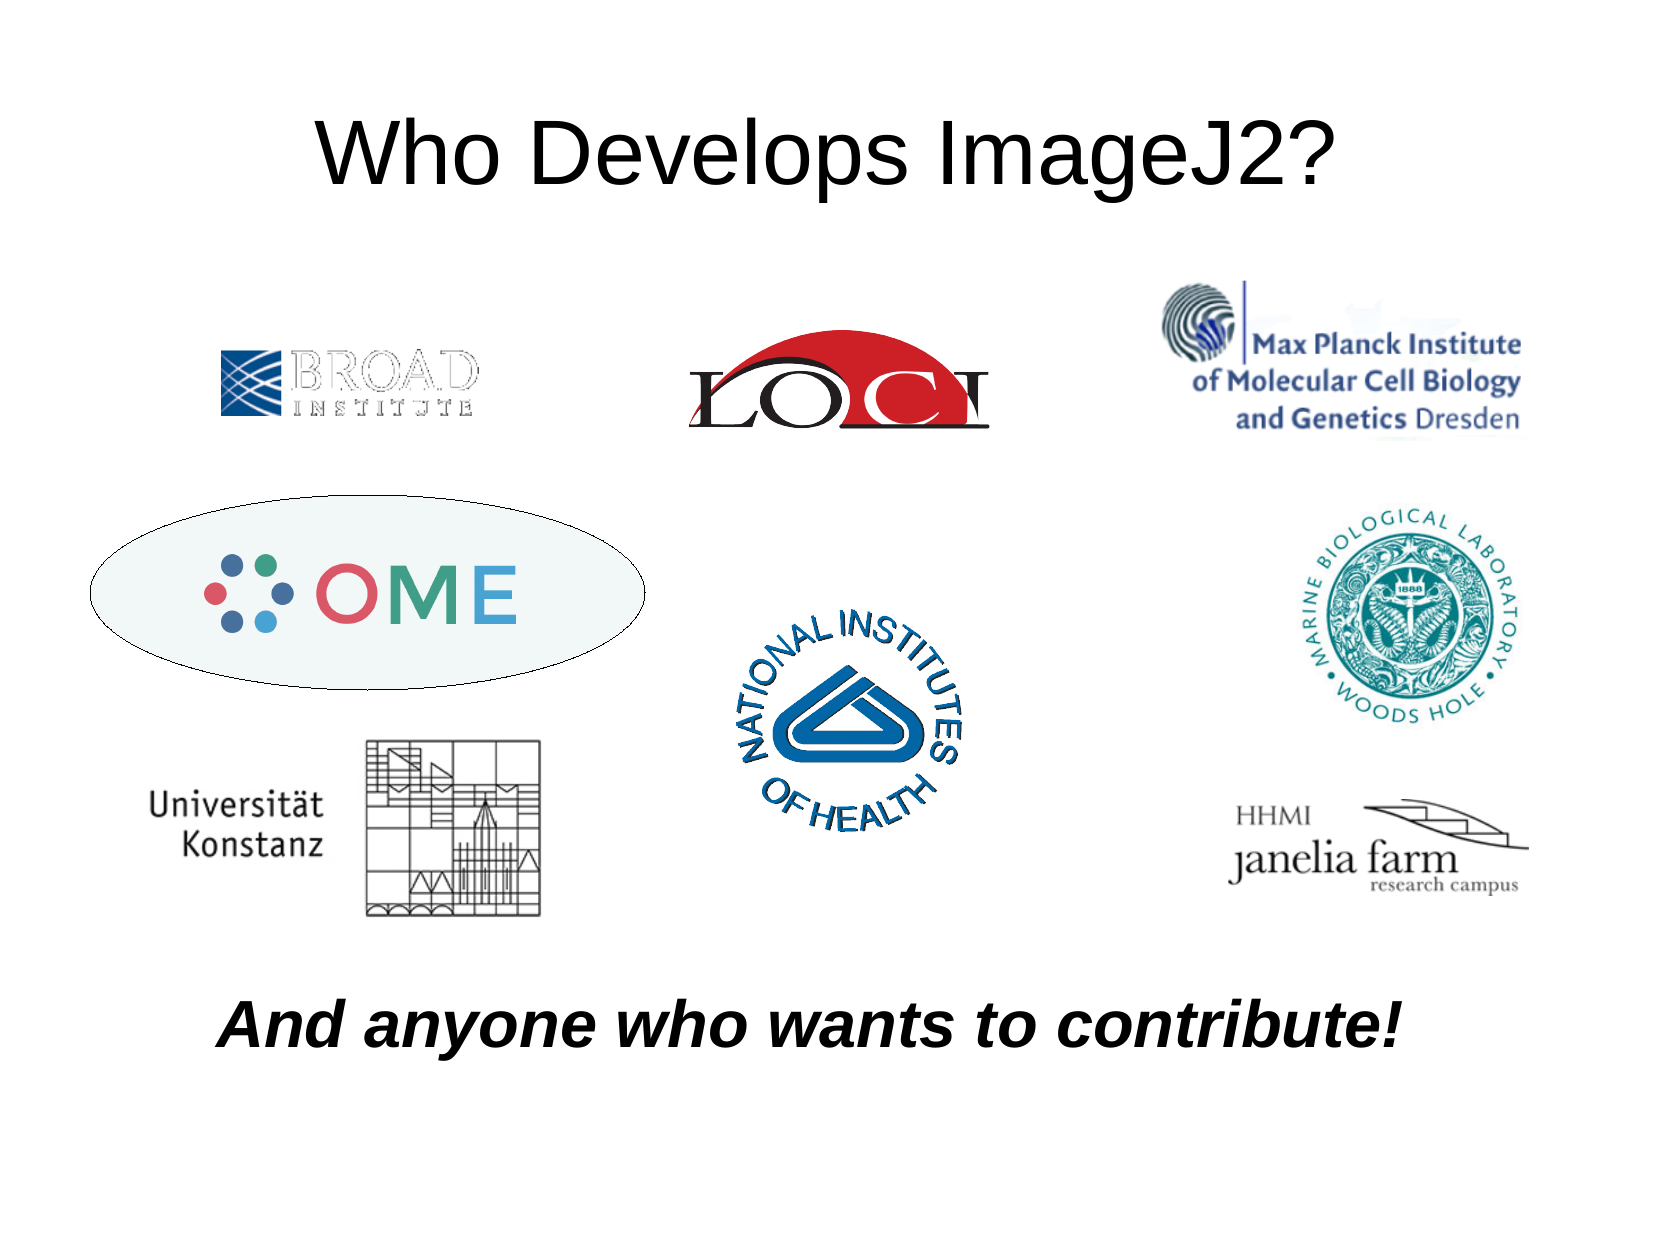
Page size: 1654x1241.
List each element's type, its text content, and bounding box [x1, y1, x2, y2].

picture [1297, 503, 1523, 729]
title Who Develops ImageJ2? [82, 49, 1571, 257]
picture [689, 330, 990, 429]
picture [135, 733, 548, 924]
picture [1153, 274, 1532, 441]
text_box [90, 495, 646, 691]
picture [736, 609, 962, 832]
list And anyone who wants to contribute! [145, 986, 1441, 1111]
picture [1228, 799, 1529, 896]
picture [221, 349, 479, 416]
